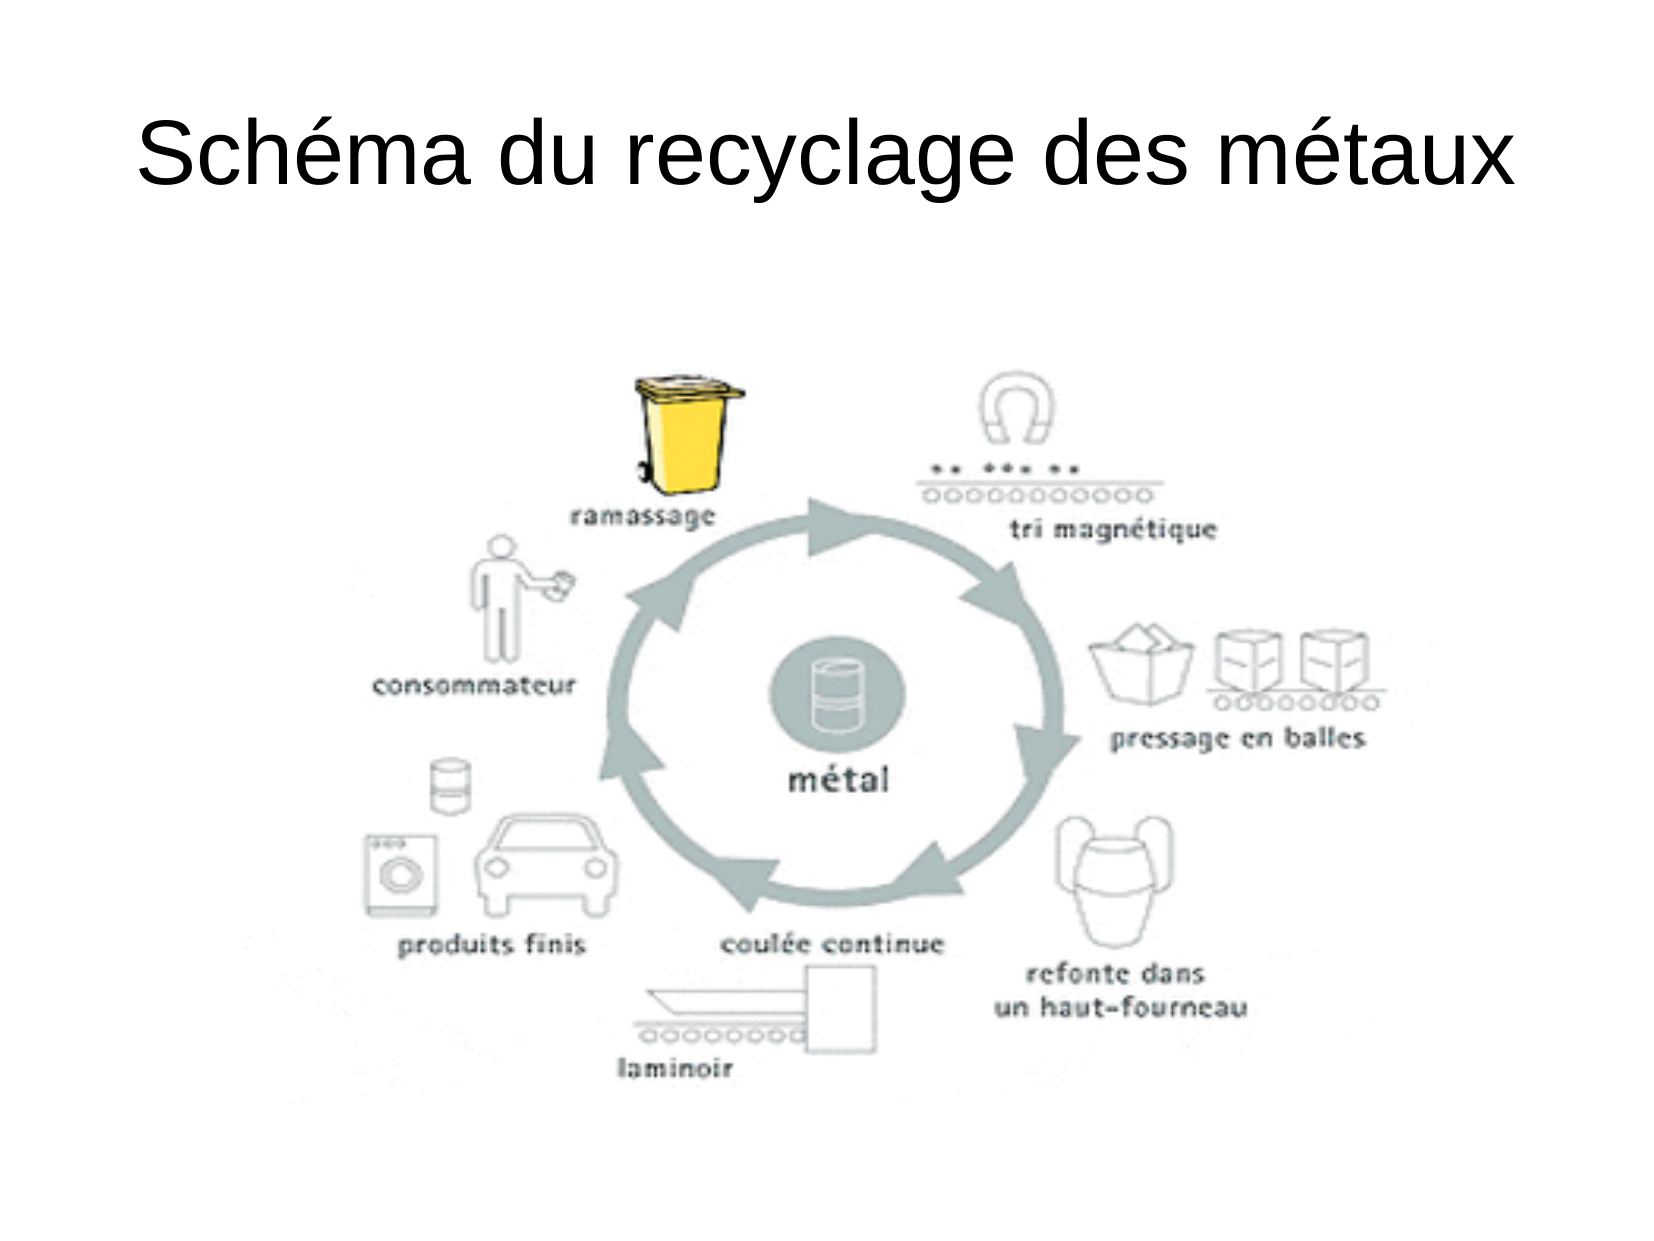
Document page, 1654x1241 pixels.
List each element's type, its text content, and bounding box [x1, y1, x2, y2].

title Schéma du recyclage des métaux [82, 49, 1571, 257]
picture [94, 256, 1607, 1178]
